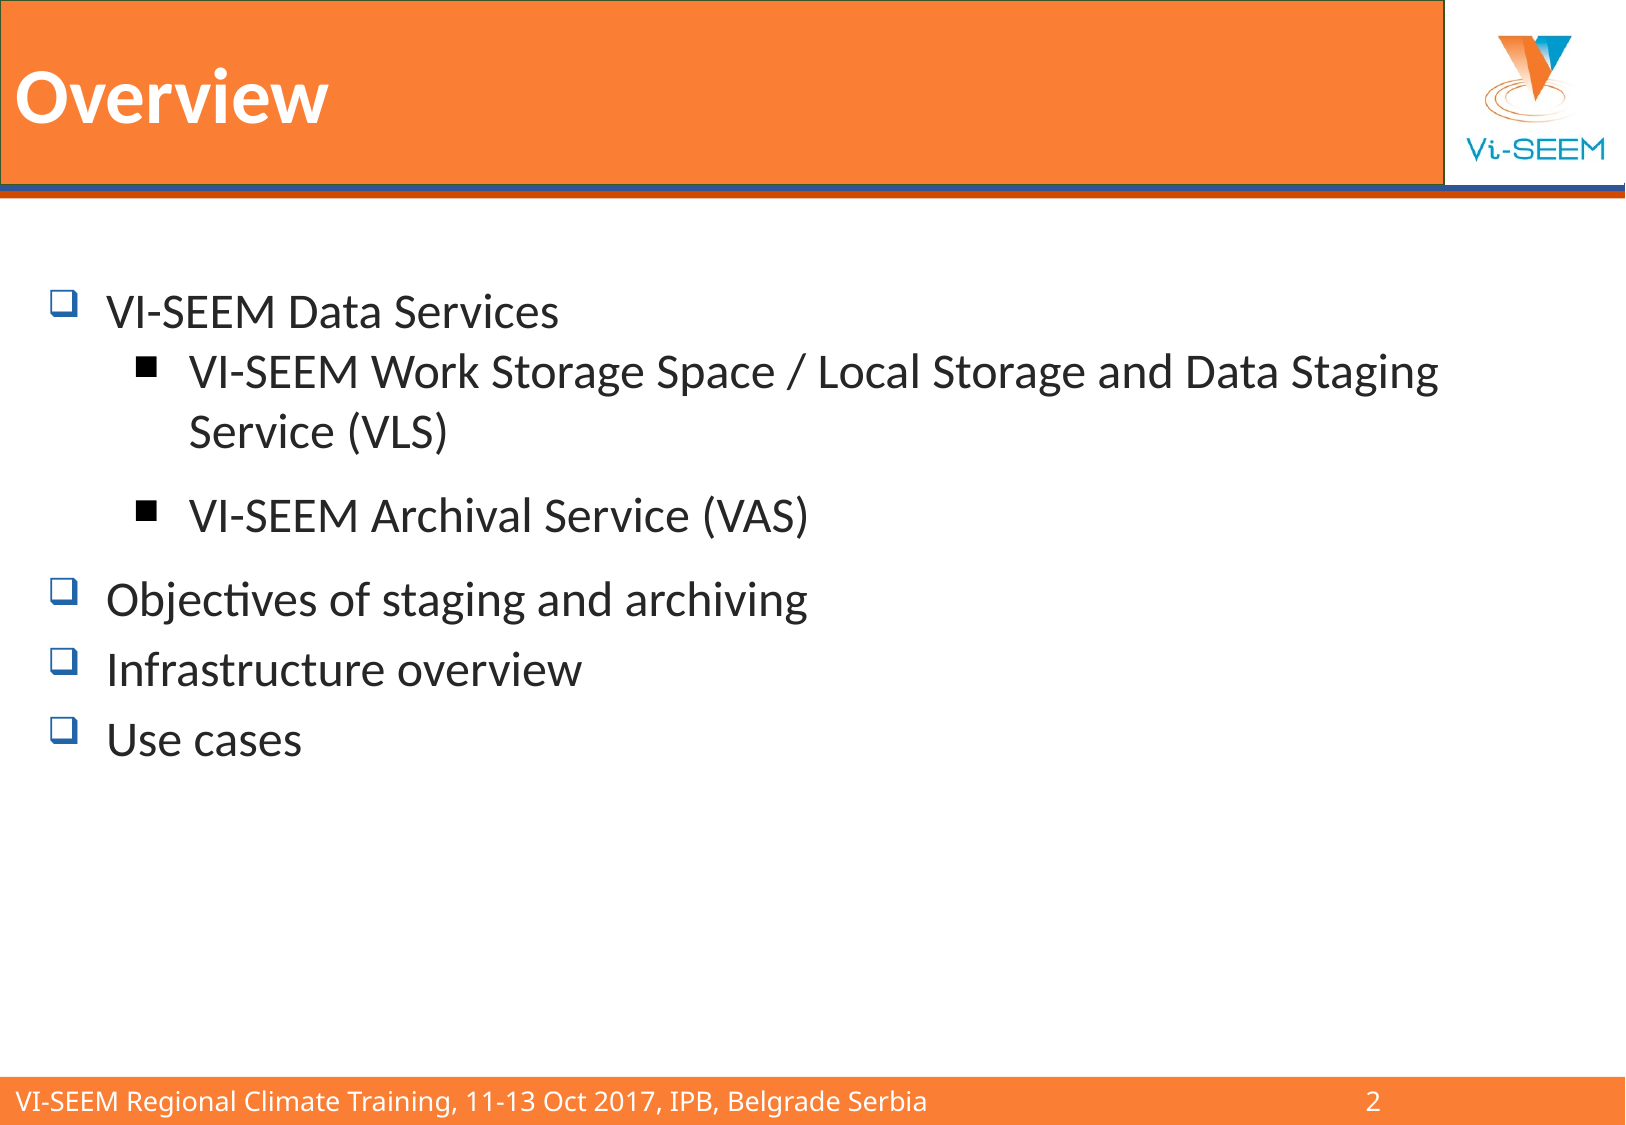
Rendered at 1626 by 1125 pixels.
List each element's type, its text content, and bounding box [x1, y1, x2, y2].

footer VI-SEEM Regional Climate Training, 11-13 Oct 2017, IPB, Belgrade Serbia <number> [0, 1076, 1625, 1125]
list VI-SEEM Data Services VI-SEEM Work Storage Space / Local Storage and Data Staging Service (VLS) VI-SEEM Archival Service (VAS) Objectives of staging and archiving Infrastructure overview Use cases [31, 271, 1593, 1076]
picture [1445, 0, 1624, 185]
title Overview [0, 0, 1445, 185]
